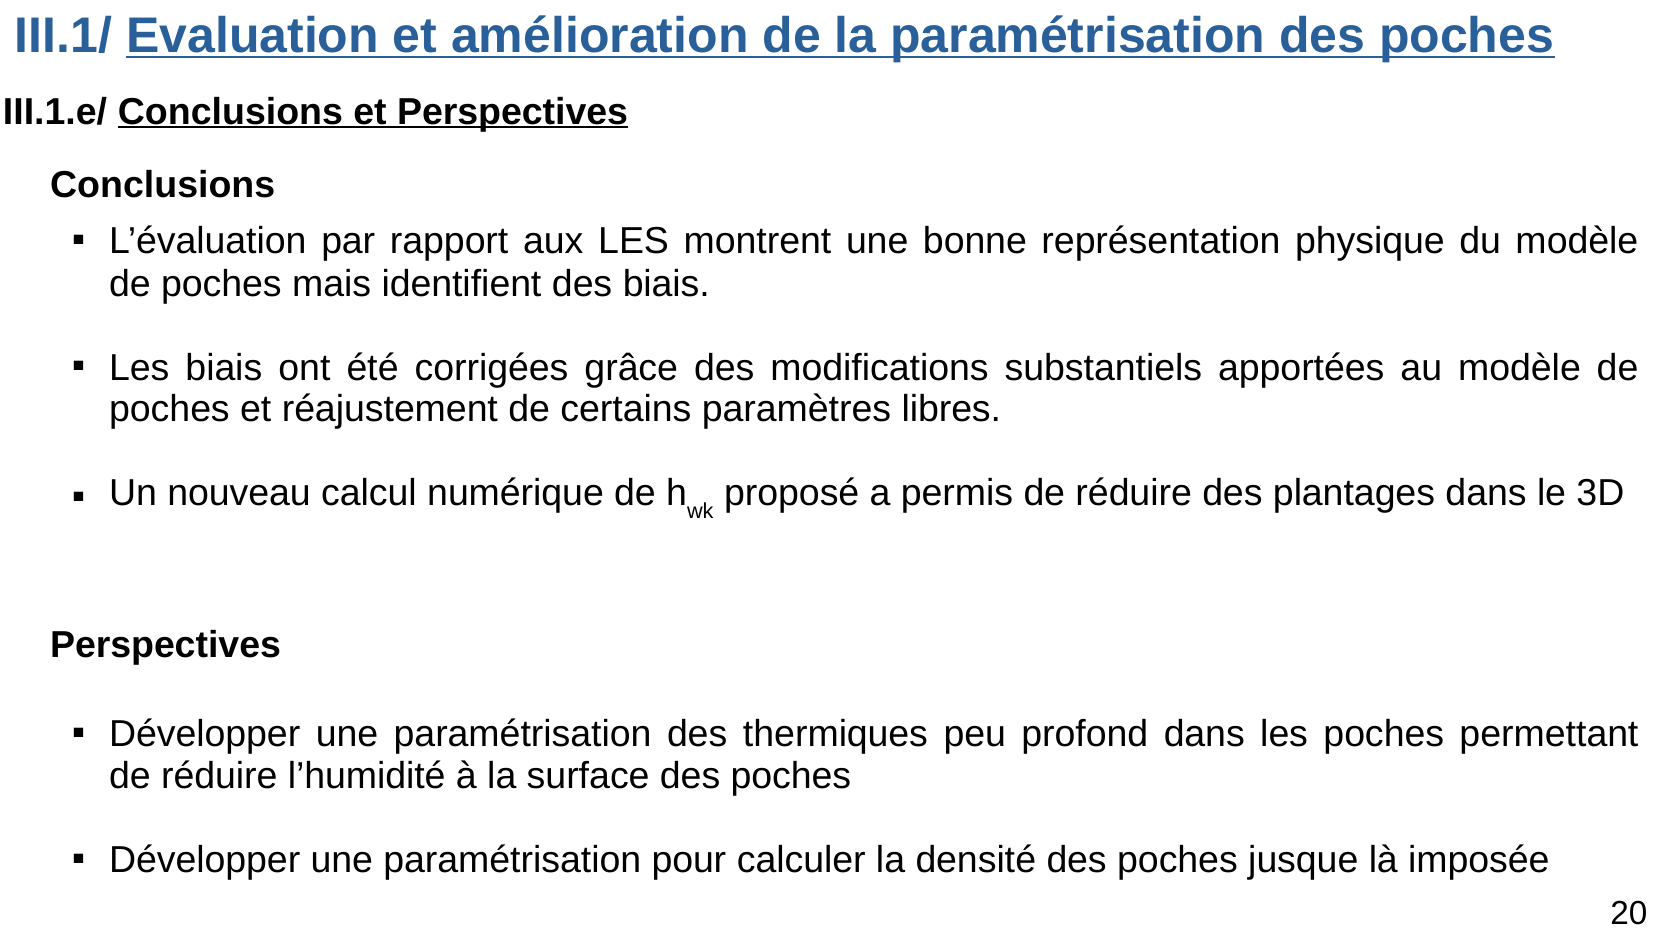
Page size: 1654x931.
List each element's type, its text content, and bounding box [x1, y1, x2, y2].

text_box Perspectives [0, 616, 1654, 674]
text_box Conclusions [0, 155, 1654, 213]
text_box L’évaluation par rapport aux LES montrent une bonne représentation physique du modèle de poches mais identifient des biais. Les biais ont été corrigées grâce des modifications substantiels apportées au modèle de poches et réajustement de certains paramètres libres. Un nouveau calcul numérique de hwk proposé a permis de réduire des plantages dans le 3D [59, 212, 1654, 616]
text_box III.1.e/ Conclusions et Perspectives [0, 83, 1642, 154]
text_box 20 [1595, 887, 1654, 931]
text_box III.1/ Evaluation et amélioration de la paramétrisation des poches [0, 0, 1654, 83]
text_box Développer une paramétrisation des thermiques peu profond dans les poches permettant de réduire l’humidité à la surface des poches Développer une paramétrisation pour calculer la densité des poches jusque là imposée [59, 705, 1654, 931]
